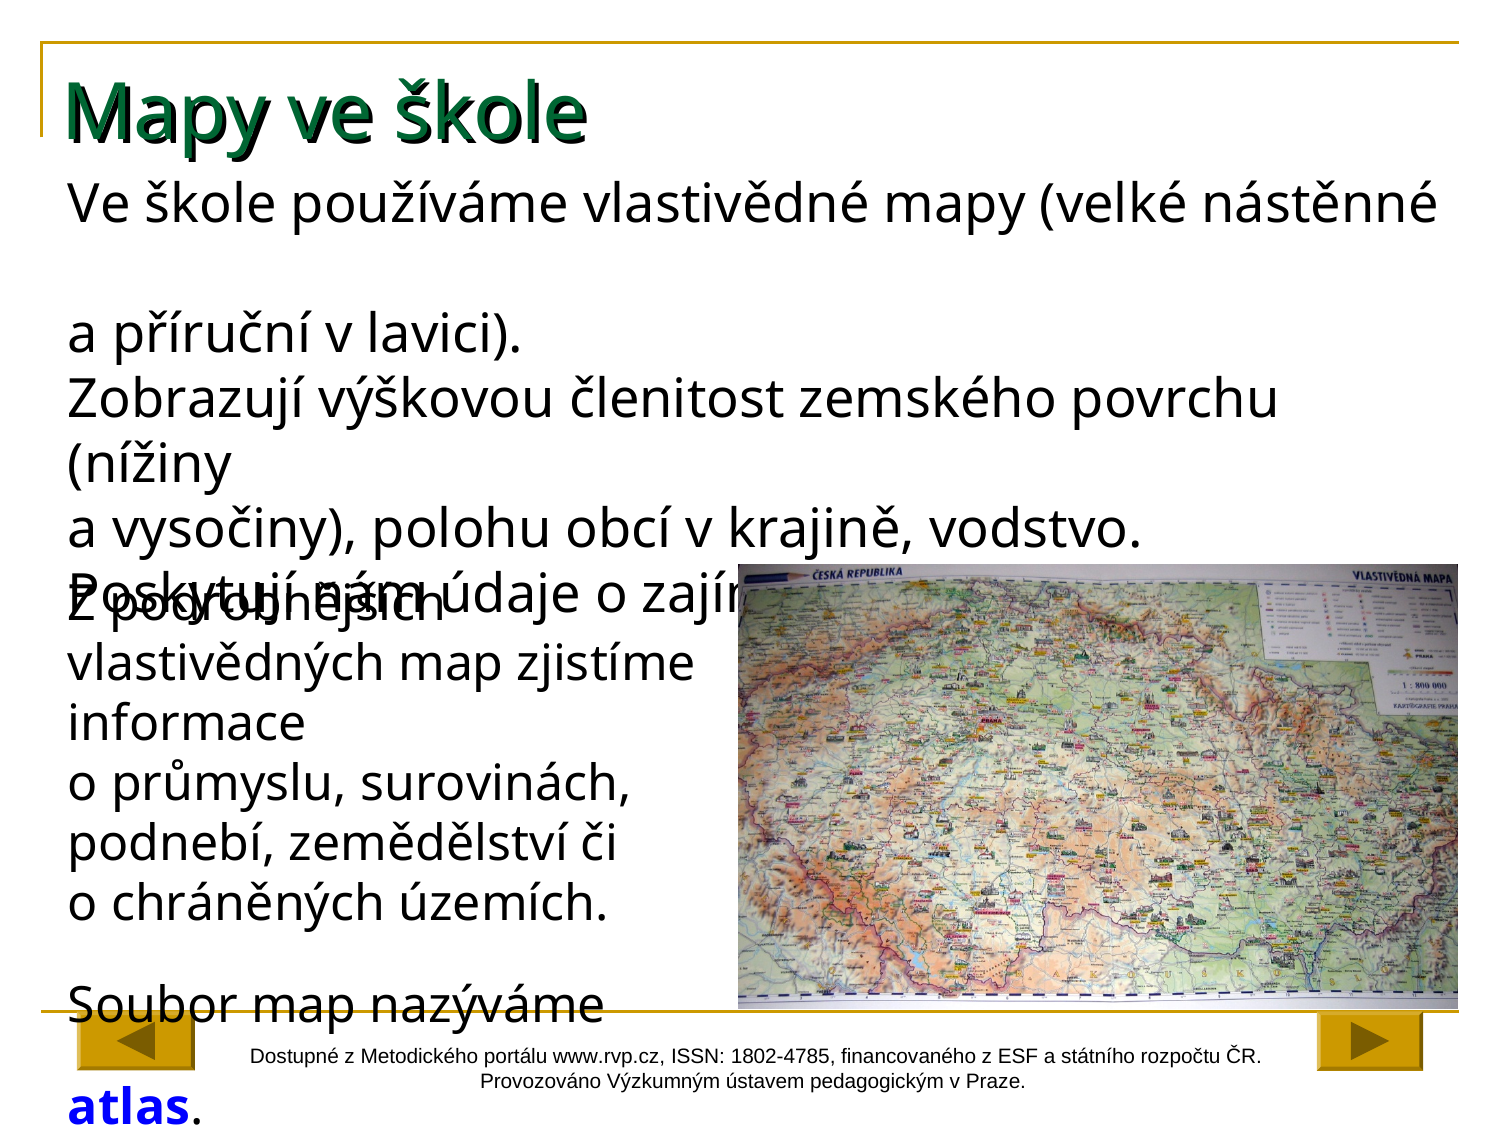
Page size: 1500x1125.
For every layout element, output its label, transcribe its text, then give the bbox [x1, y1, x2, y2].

text_box Z podrobnějších vlastivědných map zjistíme informace o průmyslu, surovinách, podnebí, zemědělství či o chráněných územích. Soubor map nazýváme atlas. [53, 562, 751, 1125]
text_box Ve škole používáme vlastivědné mapy (velké nástěnné a příruční v lavici). Zobrazují výškovou členitost zemského povrchu (nížiny a vysočiny), polohu obcí v krajině, vodstvo. Poskytují nám údaje o zajímavostech a památkách. [53, 160, 1459, 632]
picture [751, 564, 1458, 1009]
title Mapy ve škole [46, 46, 722, 175]
text_box [1318, 1011, 1424, 1071]
